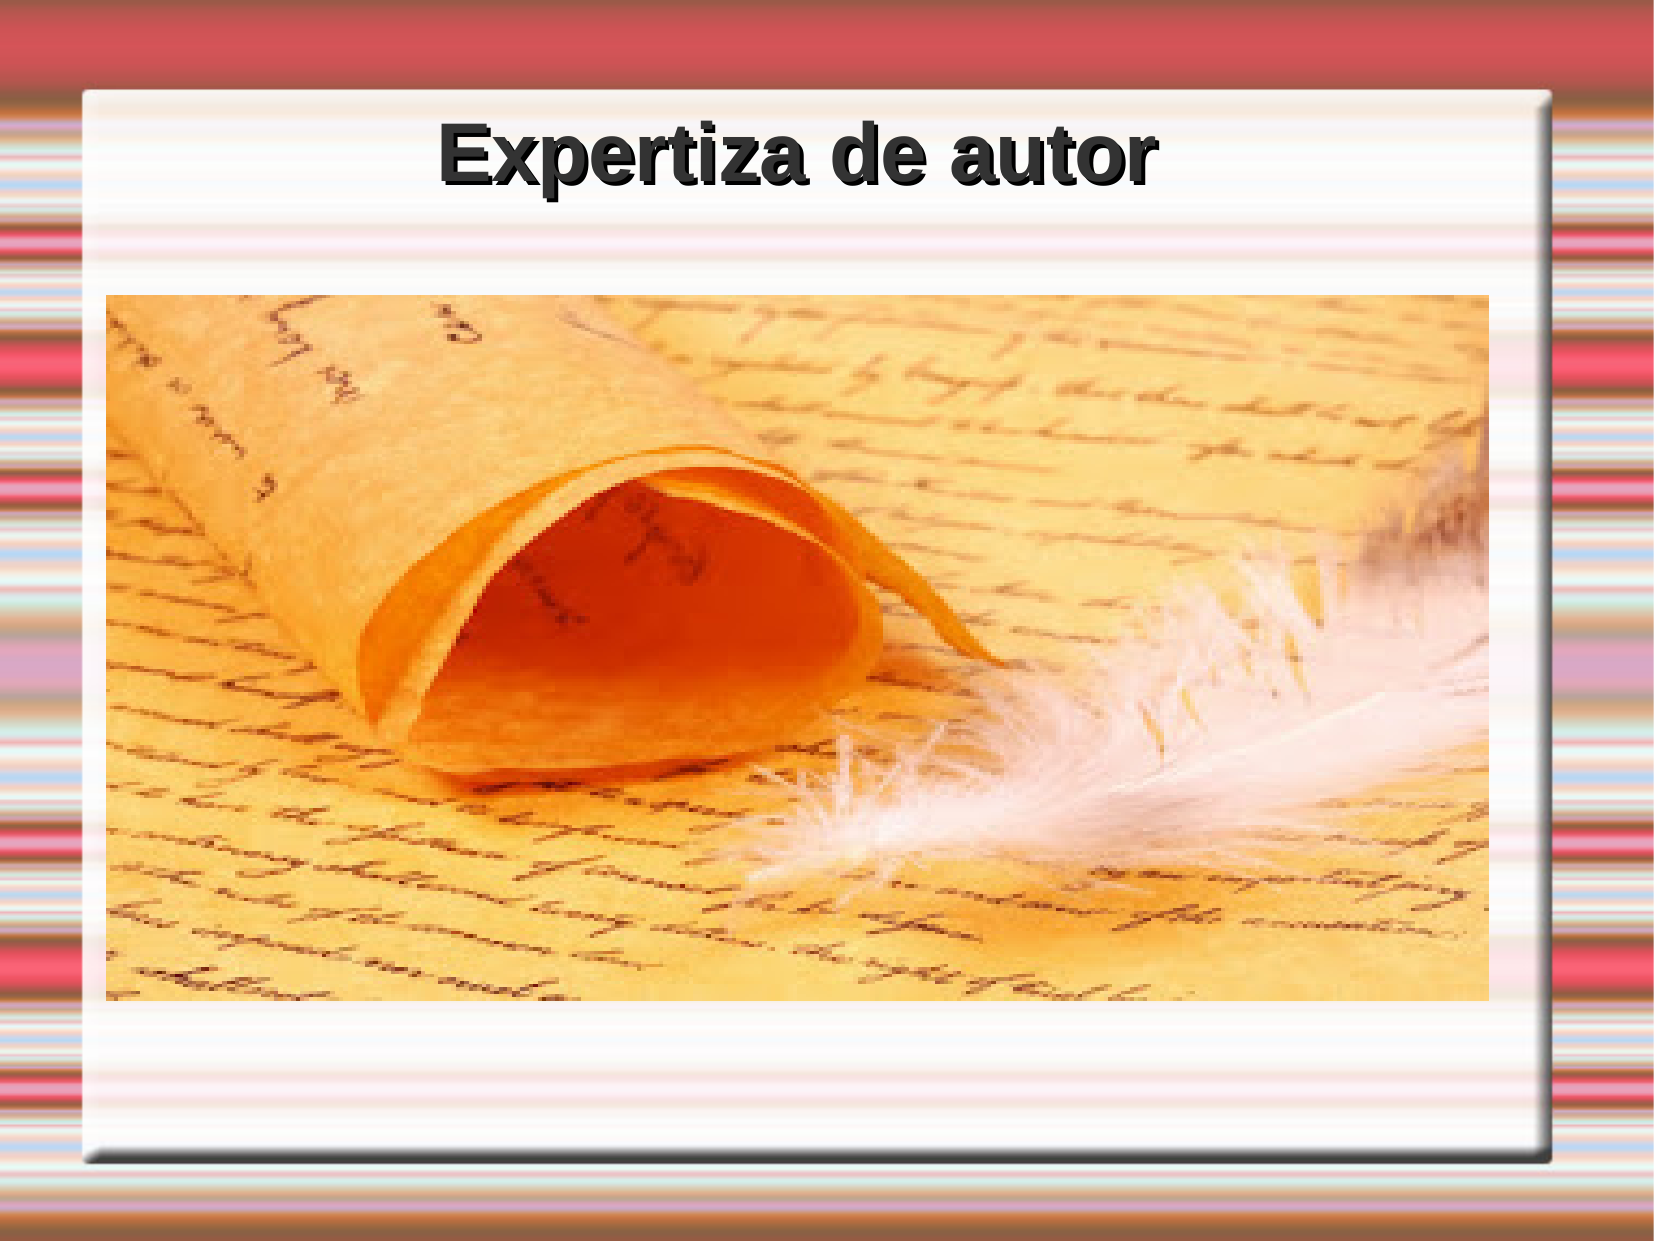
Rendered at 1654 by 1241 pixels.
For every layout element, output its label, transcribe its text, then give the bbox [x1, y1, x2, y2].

picture [106, 295, 1489, 1001]
title Expertiza de autor [0, 44, 1642, 252]
